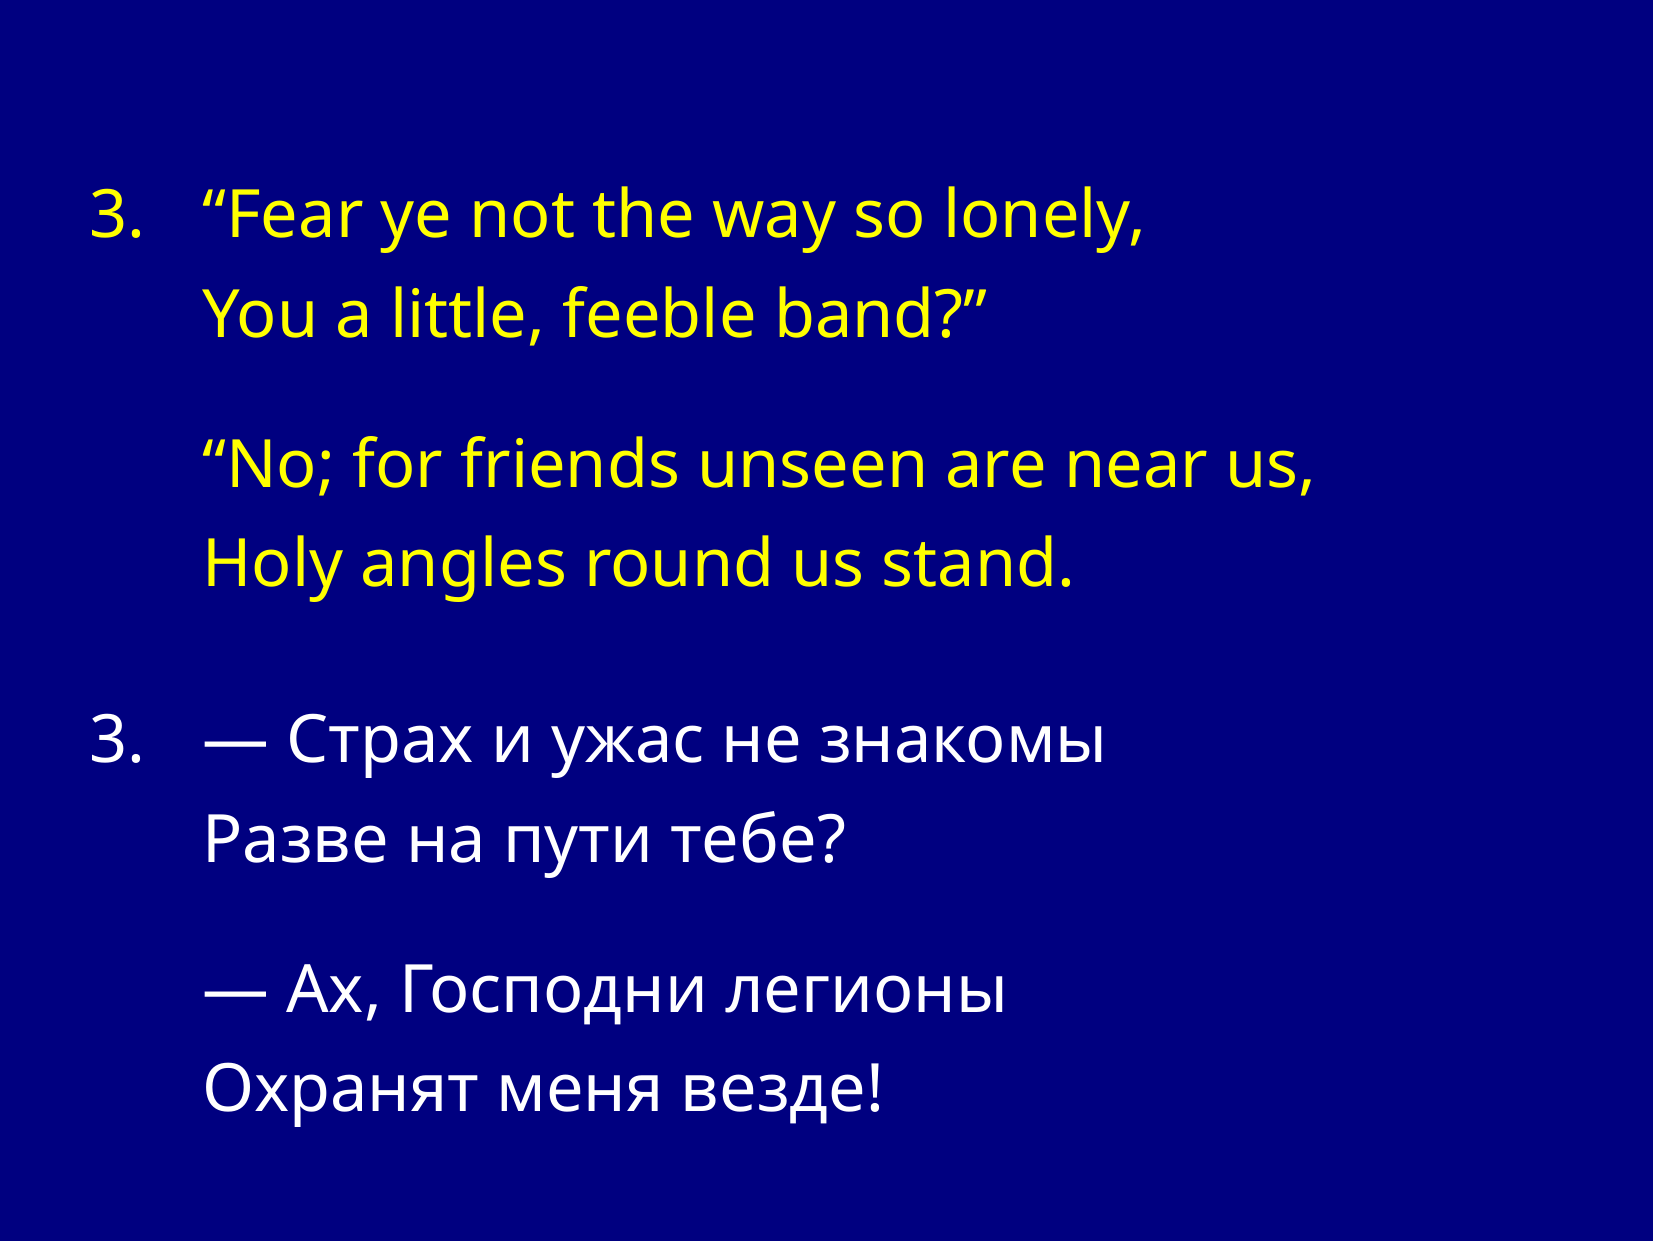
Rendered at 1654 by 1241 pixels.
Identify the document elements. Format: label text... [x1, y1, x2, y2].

text_box 3. — Страх и ужас не знакомы Разве на пути тебе? — Ах, Господни легионы Охранят меня везде! [75, 675, 1576, 1163]
text_box 3. “Fear ye not the way so lonely, You a little, feeble band?” “No; for friends unseen are near us, Holy angles round us stand. [75, 150, 1576, 638]
